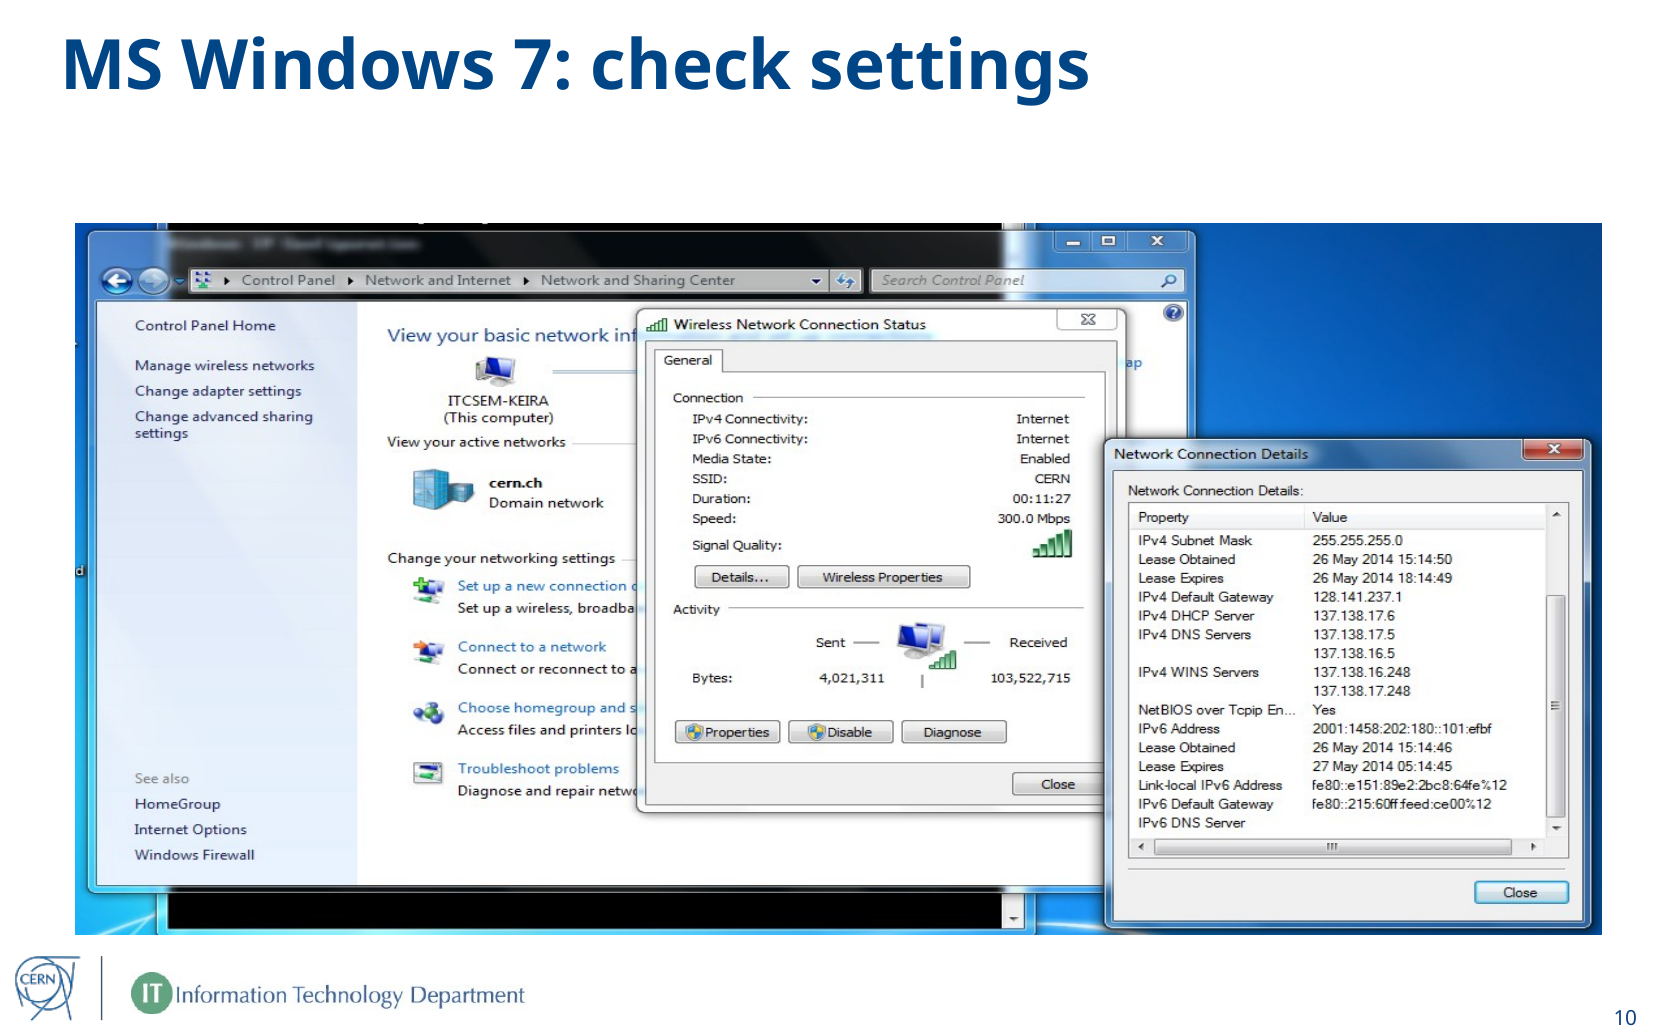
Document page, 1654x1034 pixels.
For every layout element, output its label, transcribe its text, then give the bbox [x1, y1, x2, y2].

picture [17, 985, 59, 1001]
picture [16, 985, 64, 1032]
title MS Windows 7: check settings [60, 0, 1528, 138]
picture [75, 223, 1602, 935]
picture [131, 972, 774, 1014]
